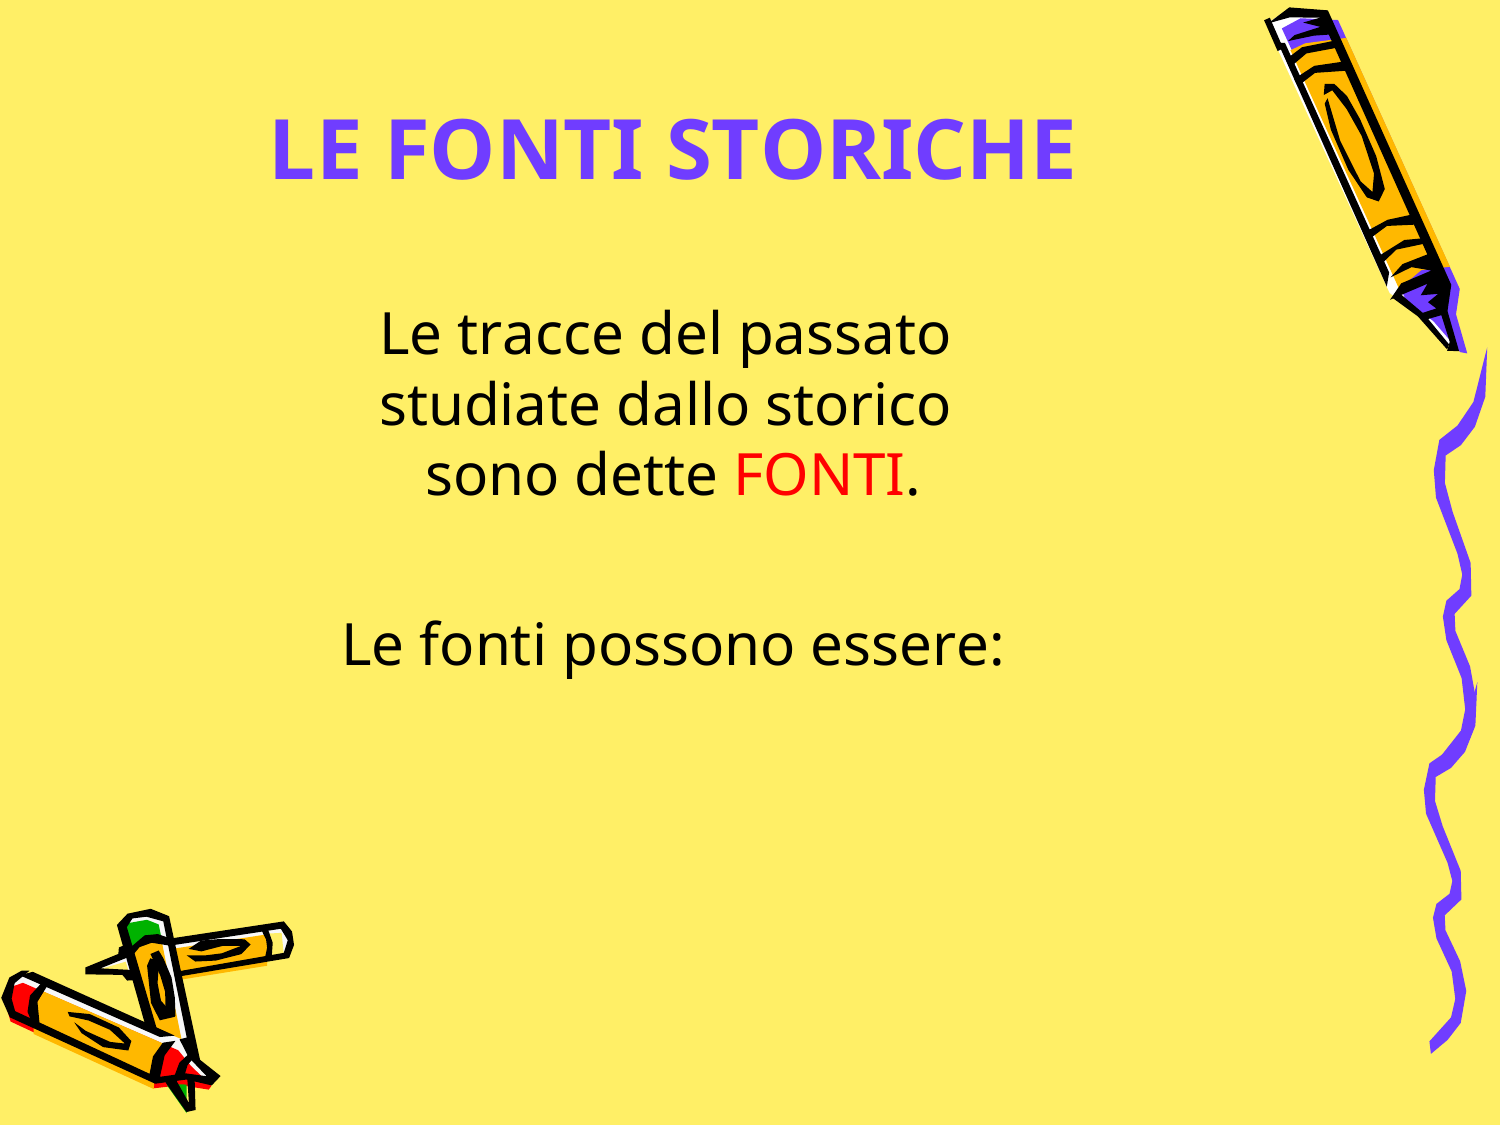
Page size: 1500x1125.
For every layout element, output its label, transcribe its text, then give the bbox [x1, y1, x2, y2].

title LE FONTI STORICHE Le tracce del passato studiate dallo storico sono dette FONTI. Le fonti possono essere: [53, 621, 1294, 885]
